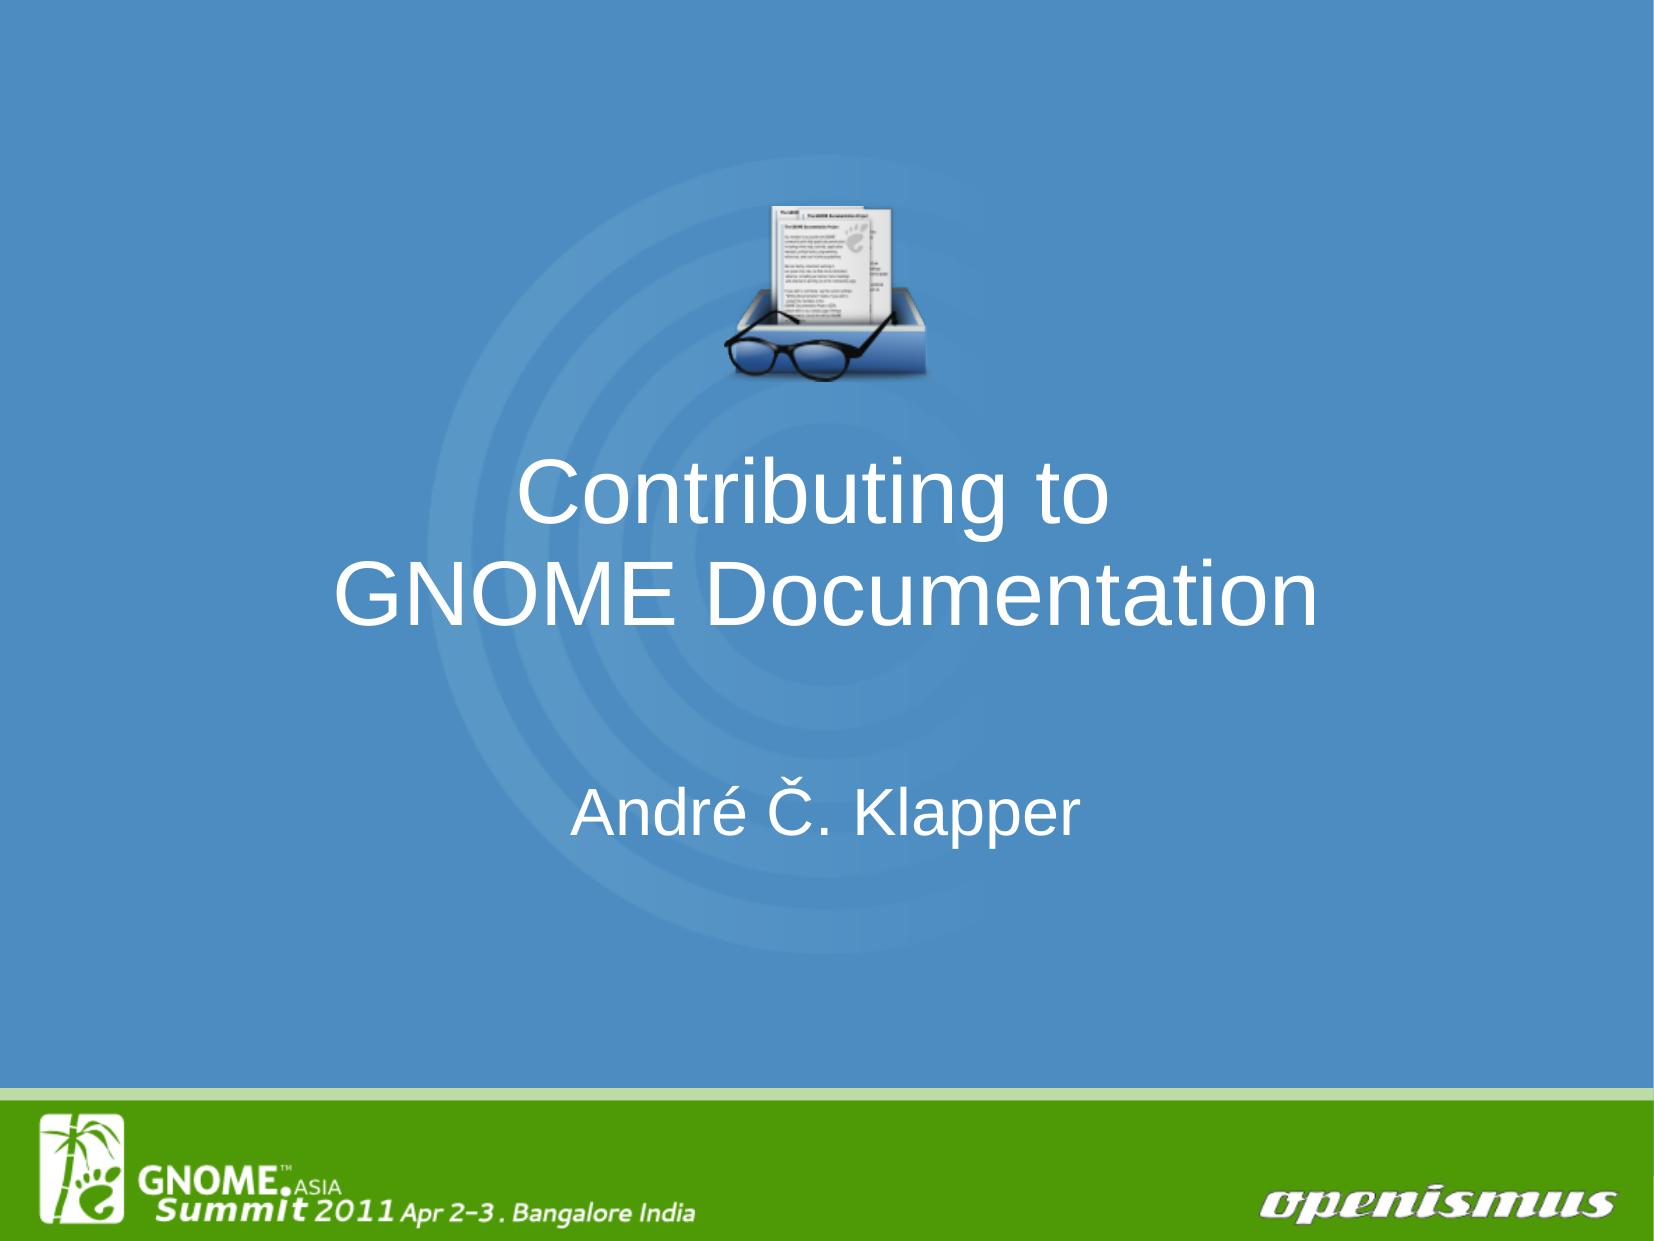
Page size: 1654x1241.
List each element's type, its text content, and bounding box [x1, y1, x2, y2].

subtitle André Č. Klapper [95, 756, 1558, 869]
title Contributing to GNOME Documentation [82, 439, 1571, 647]
picture [0, 0, 1654, 1241]
